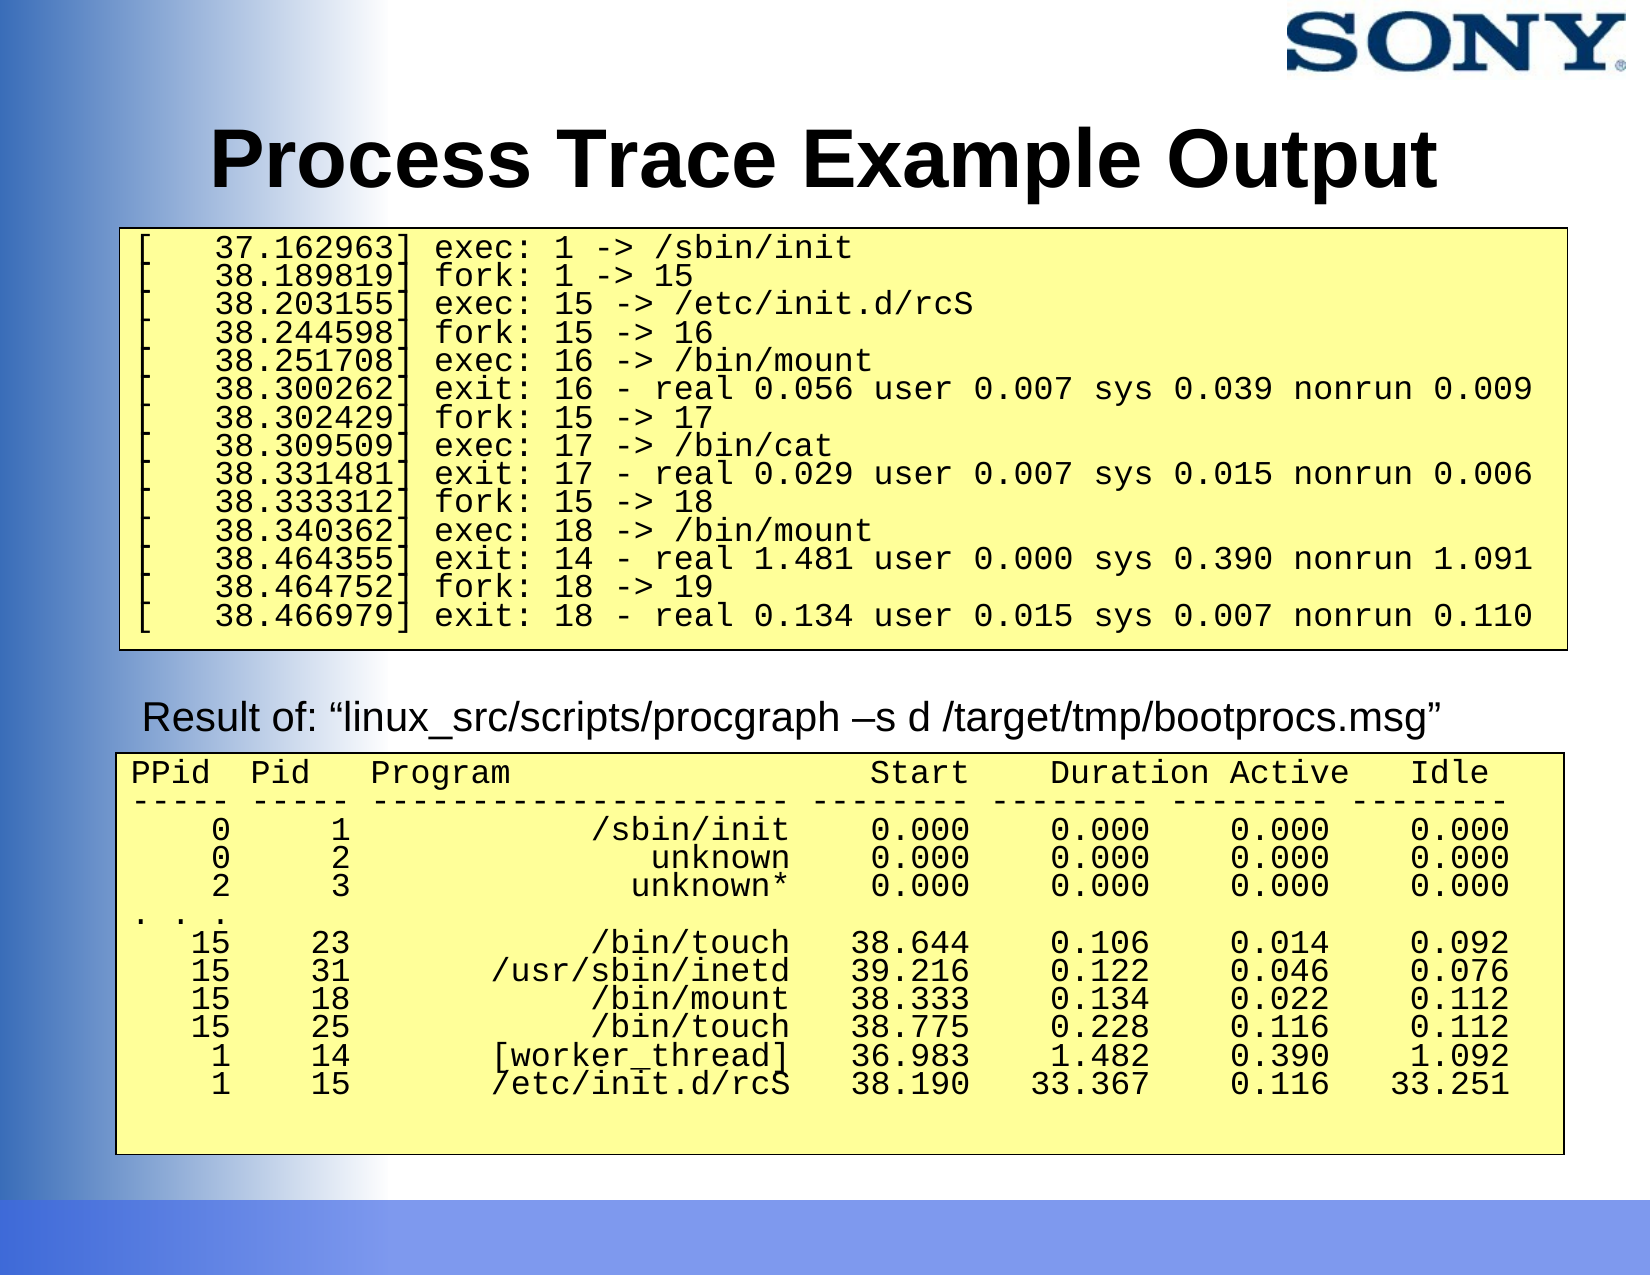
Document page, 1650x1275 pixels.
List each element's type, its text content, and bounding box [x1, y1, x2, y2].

title Process Trace Example Output [149, 74, 1499, 228]
picture [1287, 0, 1626, 80]
text_box PPid Pid Program Start Duration Active Idle ----- ----- --------------------- -------- -------- -------- -------- 0 1 /sbin/init 0.000 0.000 0.000 0.000 0 2 unknown 0.000 0.000 0.000 0.000 2 3 unknown* 0.000 0.000 0.000 0.000 . . . 15 23 /bin/touch 38.644 0.106 0.014 0.092 15 31 /usr/sbin/inetd 39.216 0.122 0.046 0.076 15 18 /bin/mount 38.333 0.134 0.022 0.112 15 25 /bin/touch 38.775 0.228 0.116 0.112 1 14 [worker_thread] 36.983 1.482 0.390 1.092 1 15 /etc/init.d/rcS 38.190 33.367 0.116 33.251 [116, 753, 1565, 1155]
text_box Result of: “linux_src/scripts/procgraph –s d /target/tmp/bootprocs.msg” [115, 695, 1570, 747]
text_box [ 37.162963] exec: 1 -> /sbin/init [ 38.189819] fork: 1 -> 15 [ 38.203155] exec: 15 -> /etc/init.d/rcS [ 38.244598] fork: 15 -> 16 [ 38.251708] exec: 16 -> /bin/mount [ 38.300262] exit: 16 - real 0.056 user 0.007 sys 0.039 nonrun 0.009 [ 38.302429] fork: 15 -> 17 [ 38.309509] exec: 17 -> /bin/cat [ 38.331481] exit: 17 - real 0.029 user 0.007 sys 0.015 nonrun 0.006 [ 38.333312] fork: 15 -> 18 [ 38.340362] exec: 18 -> /bin/mount [ 38.464355] exit: 14 - real 1.481 user 0.000 sys 0.390 nonrun 1.091 [ 38.464752] fork: 18 -> 19 [ 38.466979] exit: 18 - real 0.134 user 0.015 sys 0.007 nonrun 0.110 [119, 228, 1568, 651]
